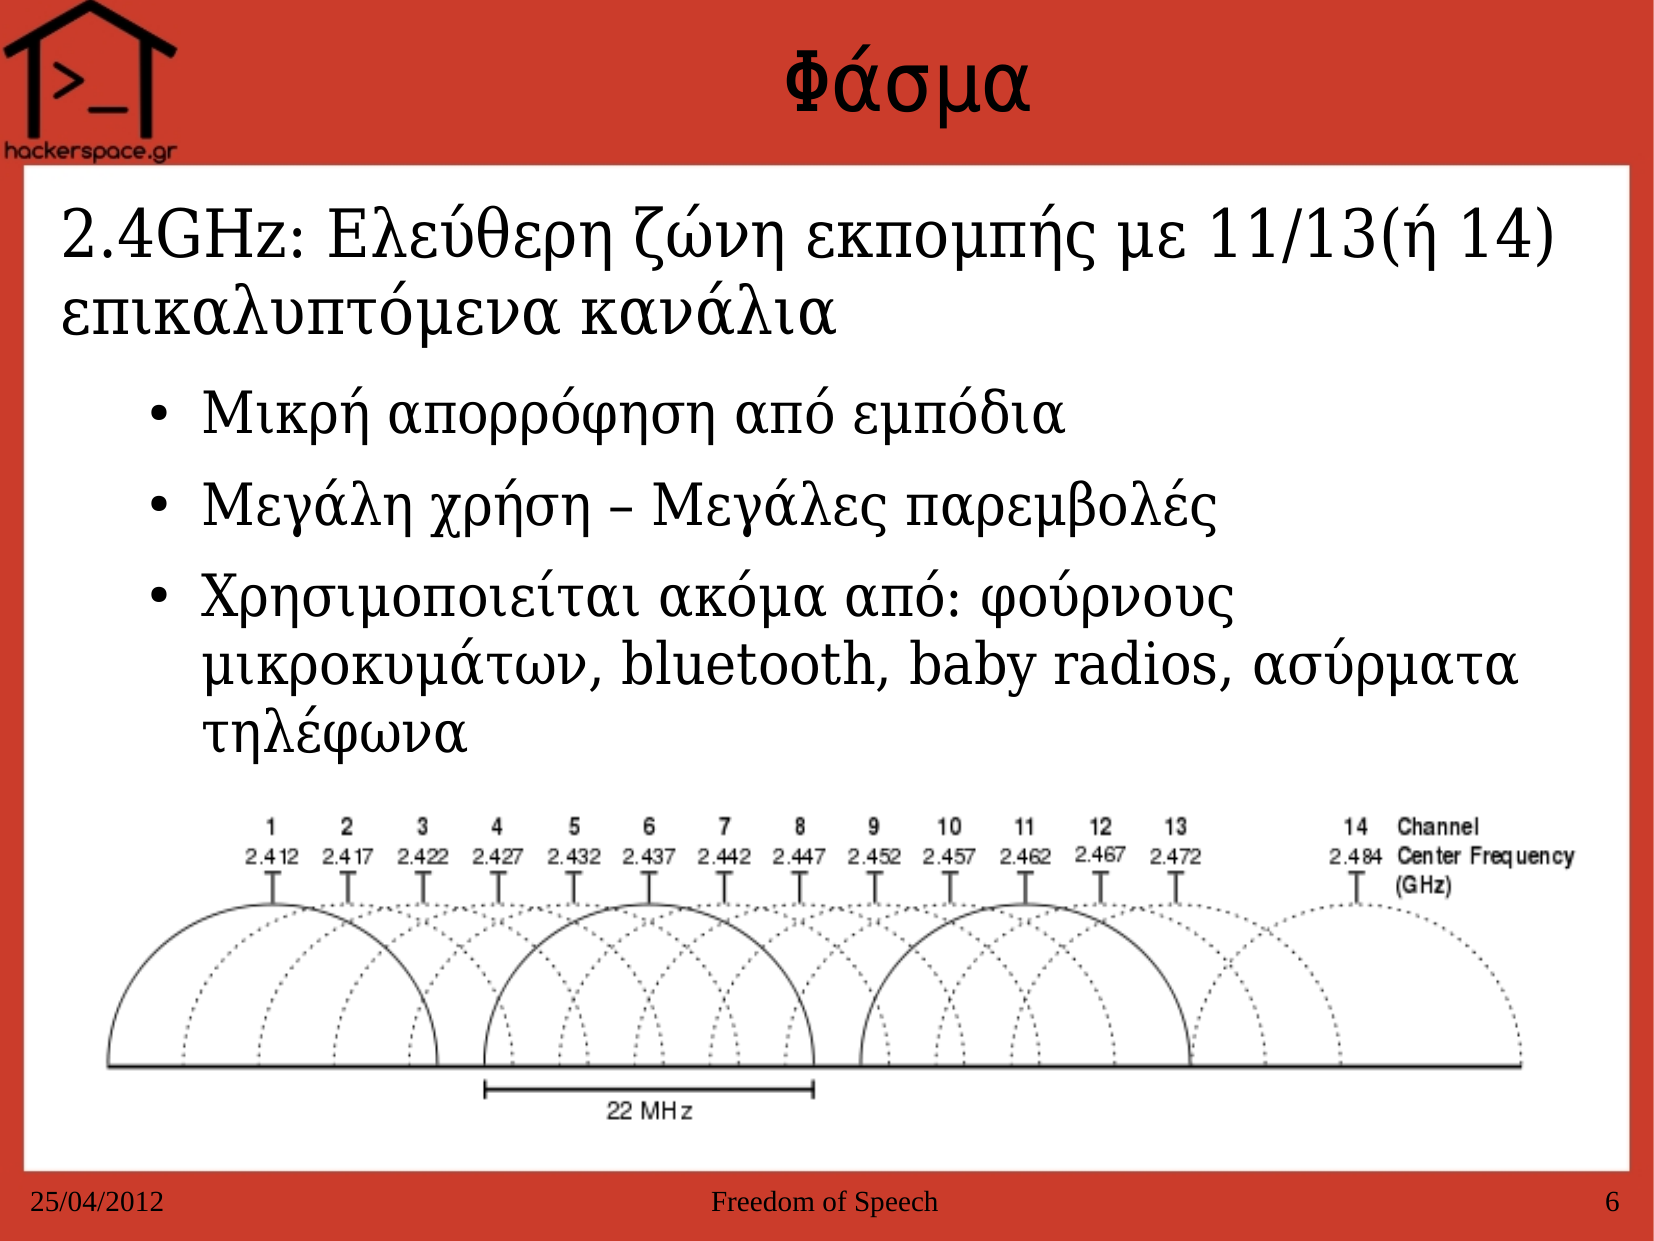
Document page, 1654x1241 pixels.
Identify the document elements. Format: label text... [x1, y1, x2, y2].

picture [0, 0, 1654, 1241]
list 2.4GHz: Ελεύθερη ζώνη εκπομπής με 11/13(ή 14) επικαλυπτόμενα κανάλια Μικρή απορρόφηση από εμπόδια Μεγάλη χρήση – Μεγάλες παρεμβολές Χρησιμοποιείται ακόμα από: φούρνους μικροκυμάτων, bluetooth, baby radios, ασύρματα τηλέφωνα [60, 195, 1591, 1141]
title Φάσμα [195, 15, 1621, 151]
